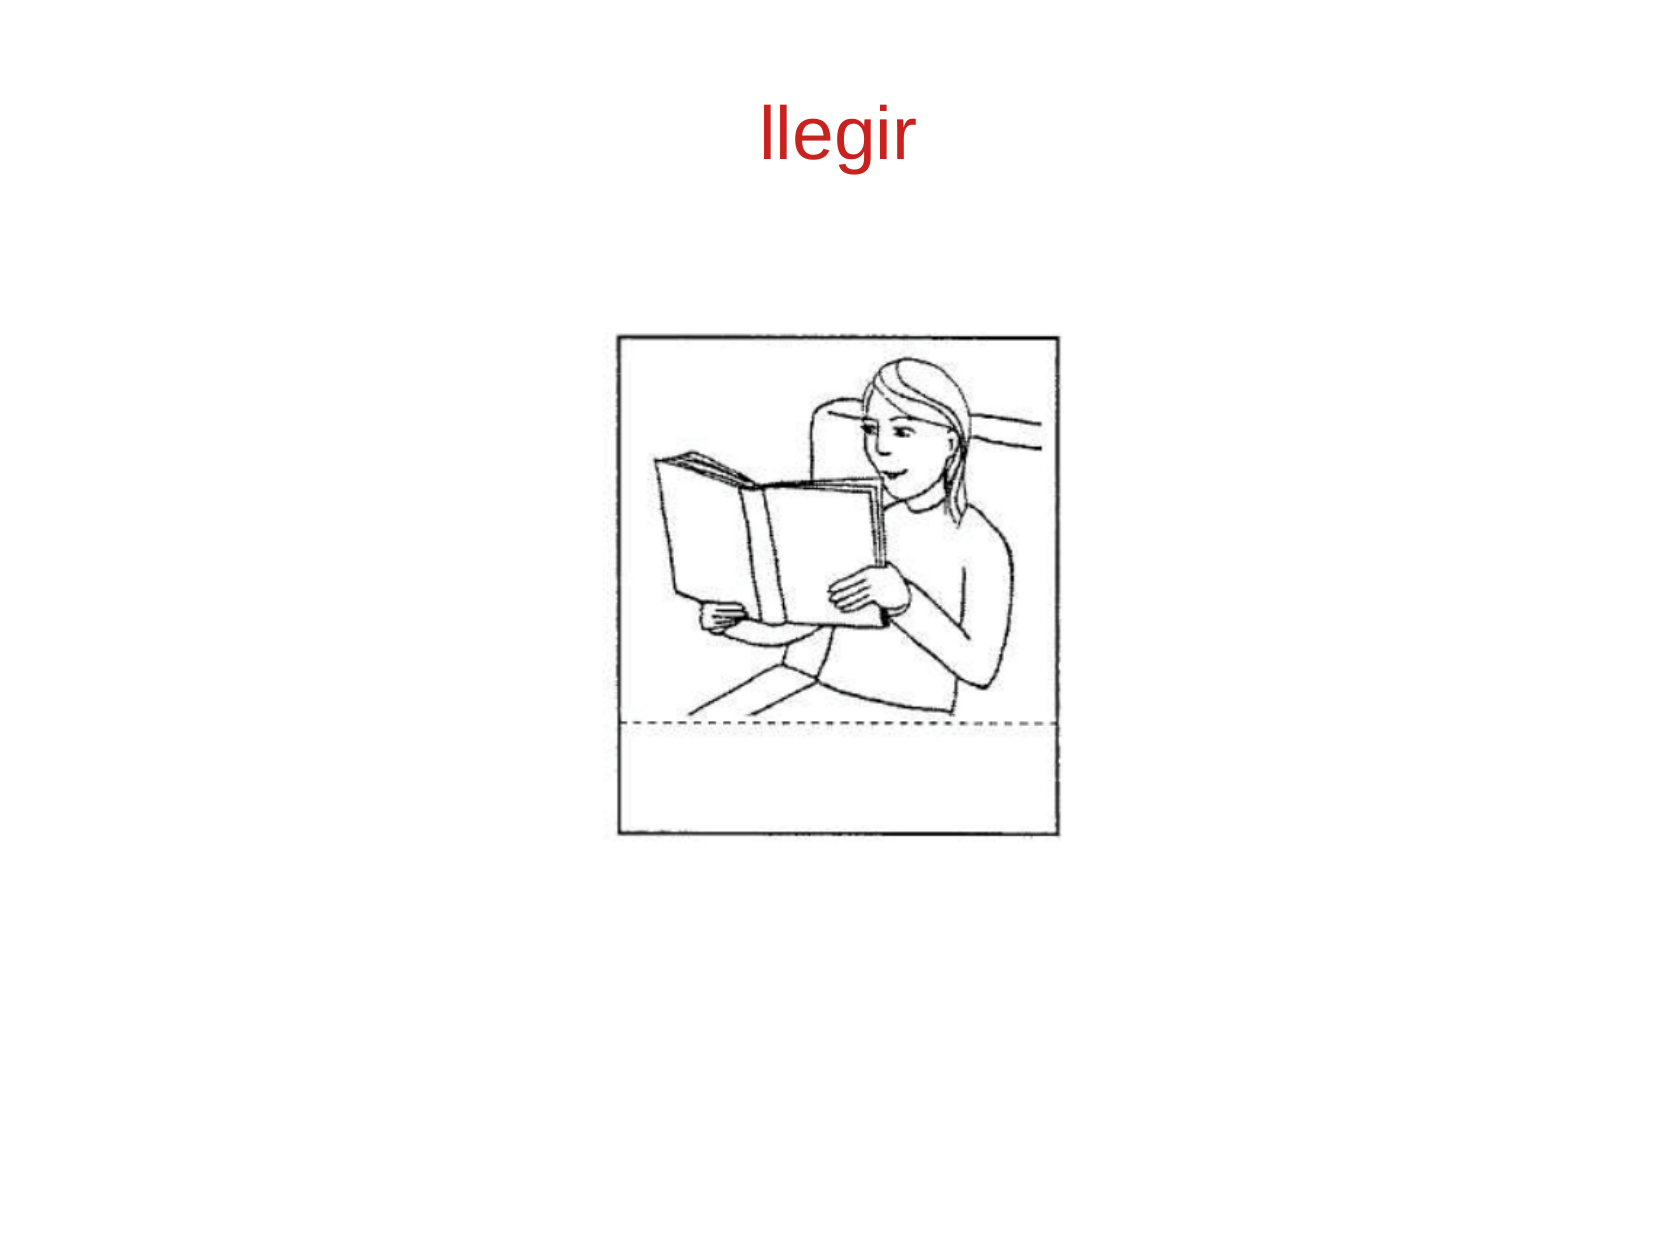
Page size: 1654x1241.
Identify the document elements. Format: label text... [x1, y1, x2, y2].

text_box llegir [389, 58, 1288, 201]
picture [581, 291, 1094, 873]
